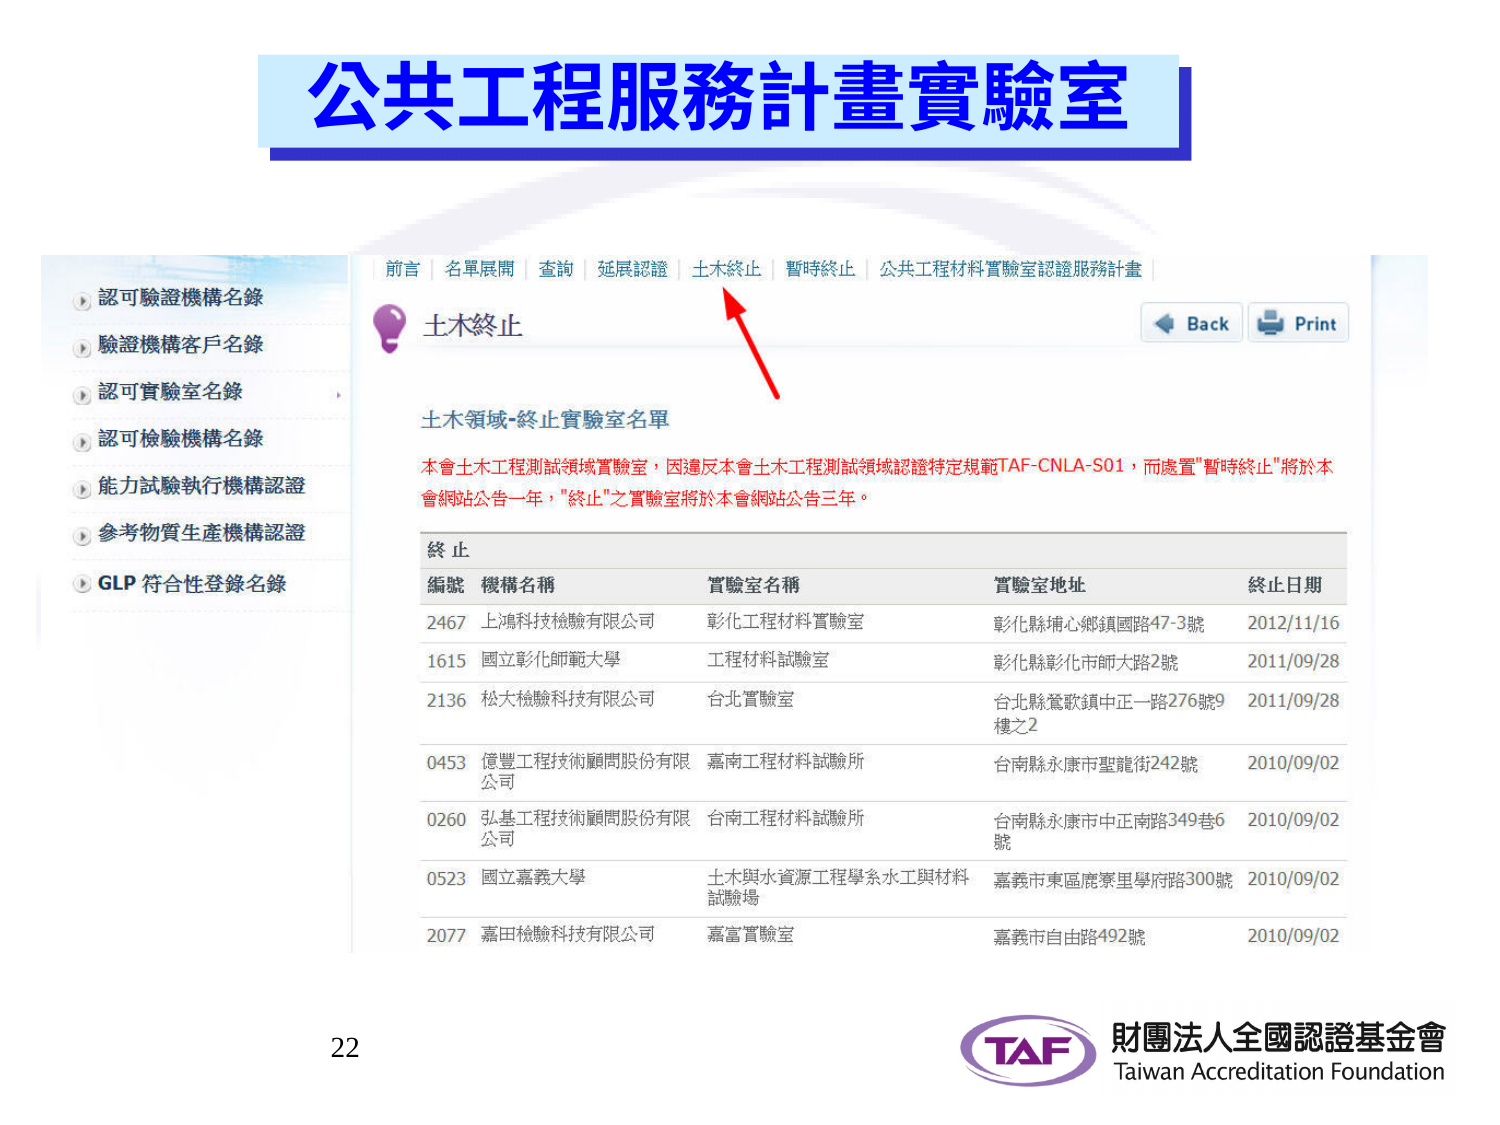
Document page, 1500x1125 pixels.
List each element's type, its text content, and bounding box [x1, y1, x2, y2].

text_box 公共工程服務計畫實驗室 [258, 54, 1179, 148]
picture [937, 999, 1462, 1097]
picture [41, 255, 1428, 953]
text_box <編號> [199, 1021, 376, 1125]
